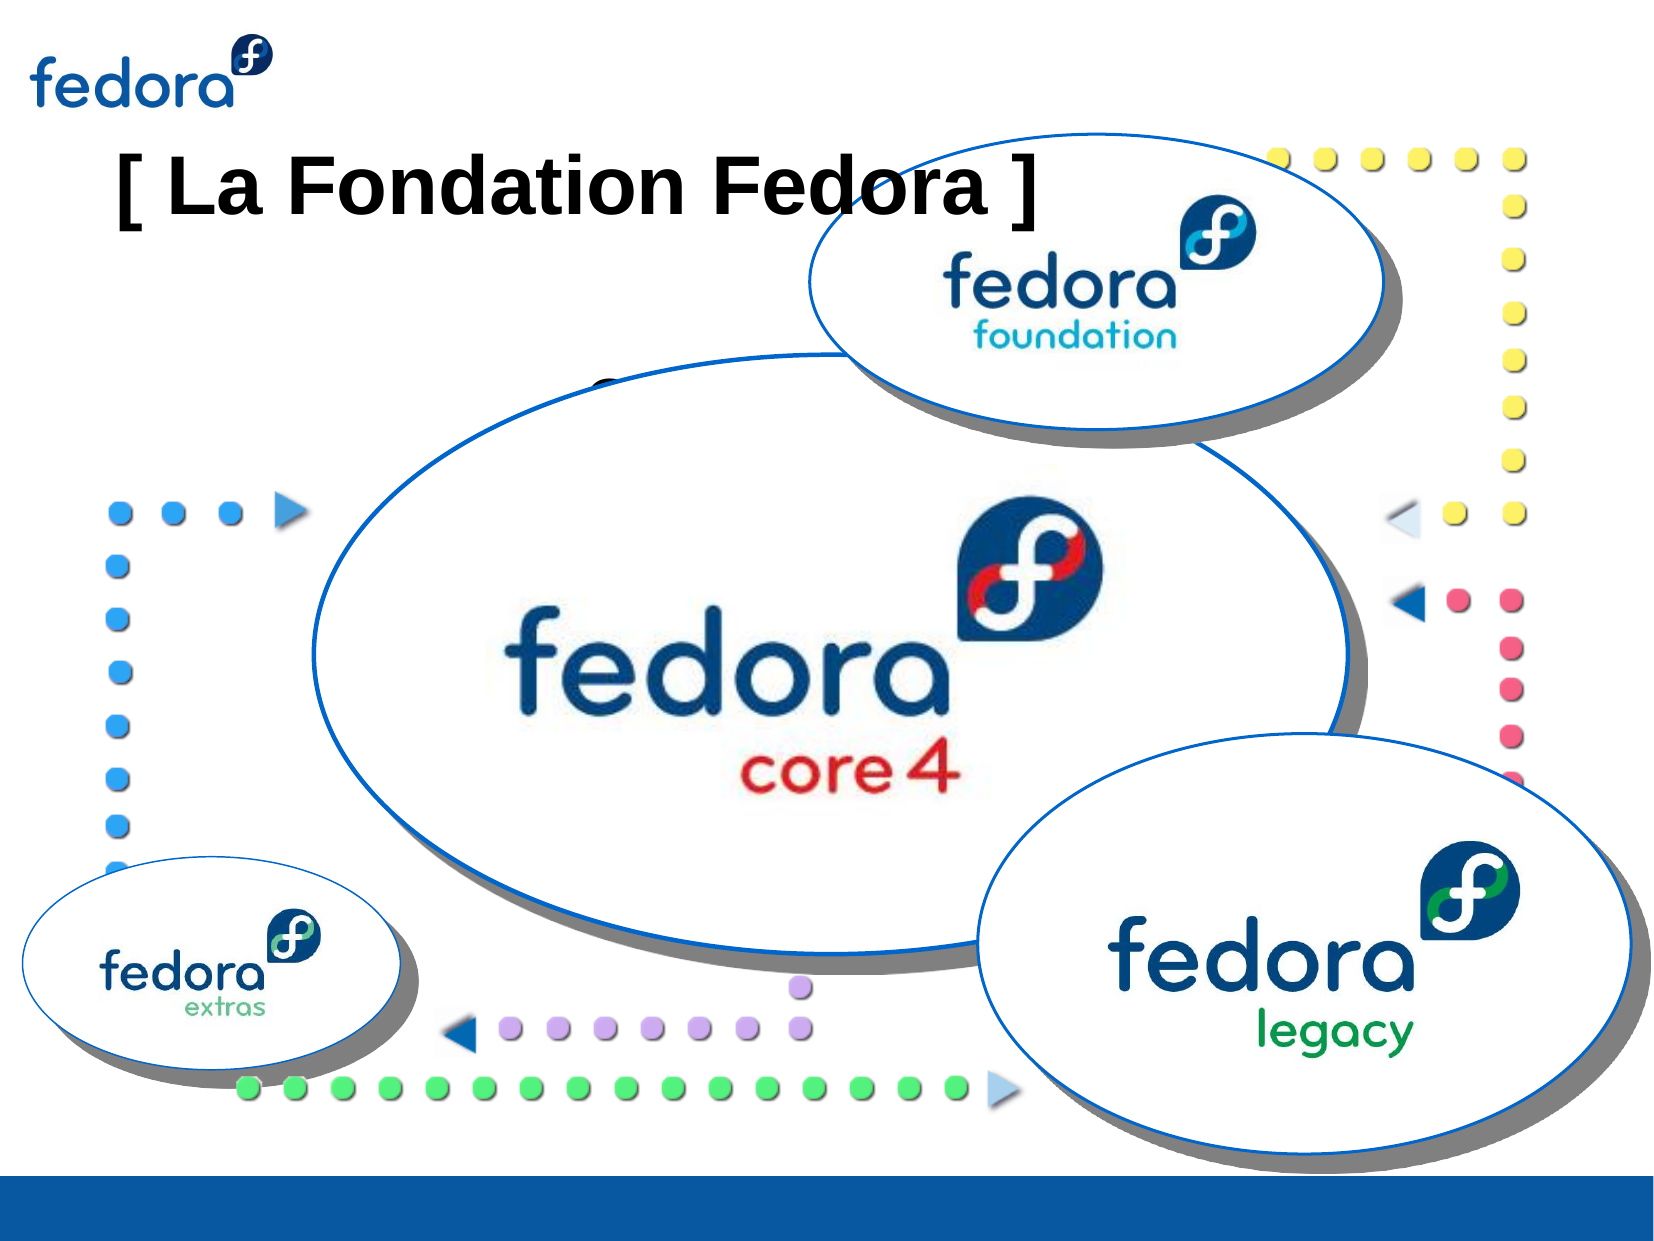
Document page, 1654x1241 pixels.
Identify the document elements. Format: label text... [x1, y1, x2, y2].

picture [592, 1015, 621, 1045]
picture [107, 500, 136, 529]
picture [787, 1015, 816, 1045]
picture [787, 974, 816, 1003]
title [ La Fondation Fedora ] [115, 122, 1521, 249]
picture [22, 27, 277, 115]
picture [801, 1075, 830, 1104]
picture [639, 1015, 668, 1045]
picture [848, 1075, 878, 1104]
picture [434, 1007, 479, 1058]
picture [1056, 815, 1543, 1075]
picture [424, 1075, 453, 1104]
picture [497, 1015, 526, 1044]
picture [1501, 300, 1530, 329]
picture [896, 1075, 925, 1104]
picture [453, 464, 1143, 849]
picture [107, 659, 136, 688]
picture [235, 1075, 264, 1104]
picture [518, 1075, 547, 1104]
picture [272, 487, 317, 538]
picture [1383, 576, 1428, 627]
picture [1498, 770, 1527, 789]
picture [1498, 676, 1527, 705]
picture [282, 1075, 311, 1104]
picture [104, 860, 133, 875]
picture [917, 249, 1278, 378]
picture [1501, 500, 1530, 529]
picture [217, 500, 246, 529]
text_box Core Distribution [584, 365, 690, 390]
picture [1521, 193, 1530, 222]
picture [1379, 493, 1423, 544]
picture [104, 813, 133, 842]
picture [985, 1066, 1029, 1117]
picture [1521, 146, 1530, 175]
picture [1441, 500, 1471, 529]
picture [613, 1075, 642, 1104]
picture [1500, 447, 1529, 476]
picture [377, 1075, 406, 1104]
picture [1501, 394, 1530, 423]
picture [329, 1075, 359, 1104]
text_box [22, 856, 401, 1070]
picture [104, 606, 133, 635]
picture [0, 1176, 1654, 1241]
picture [707, 1075, 736, 1104]
picture [545, 1015, 574, 1044]
picture [1498, 587, 1527, 616]
picture [1498, 723, 1527, 752]
picture [1498, 635, 1527, 664]
picture [686, 1015, 715, 1045]
picture [471, 1075, 500, 1104]
picture [754, 1075, 783, 1104]
picture [1445, 587, 1474, 616]
picture [565, 1075, 594, 1104]
text_box [313, 249, 1632, 1155]
picture [86, 888, 331, 1032]
picture [943, 1074, 972, 1104]
picture [734, 1015, 763, 1045]
picture [1501, 347, 1530, 376]
picture [104, 713, 133, 742]
picture [160, 500, 189, 529]
picture [1500, 246, 1529, 275]
picture [660, 1075, 689, 1104]
picture [104, 766, 133, 795]
picture [104, 553, 133, 582]
